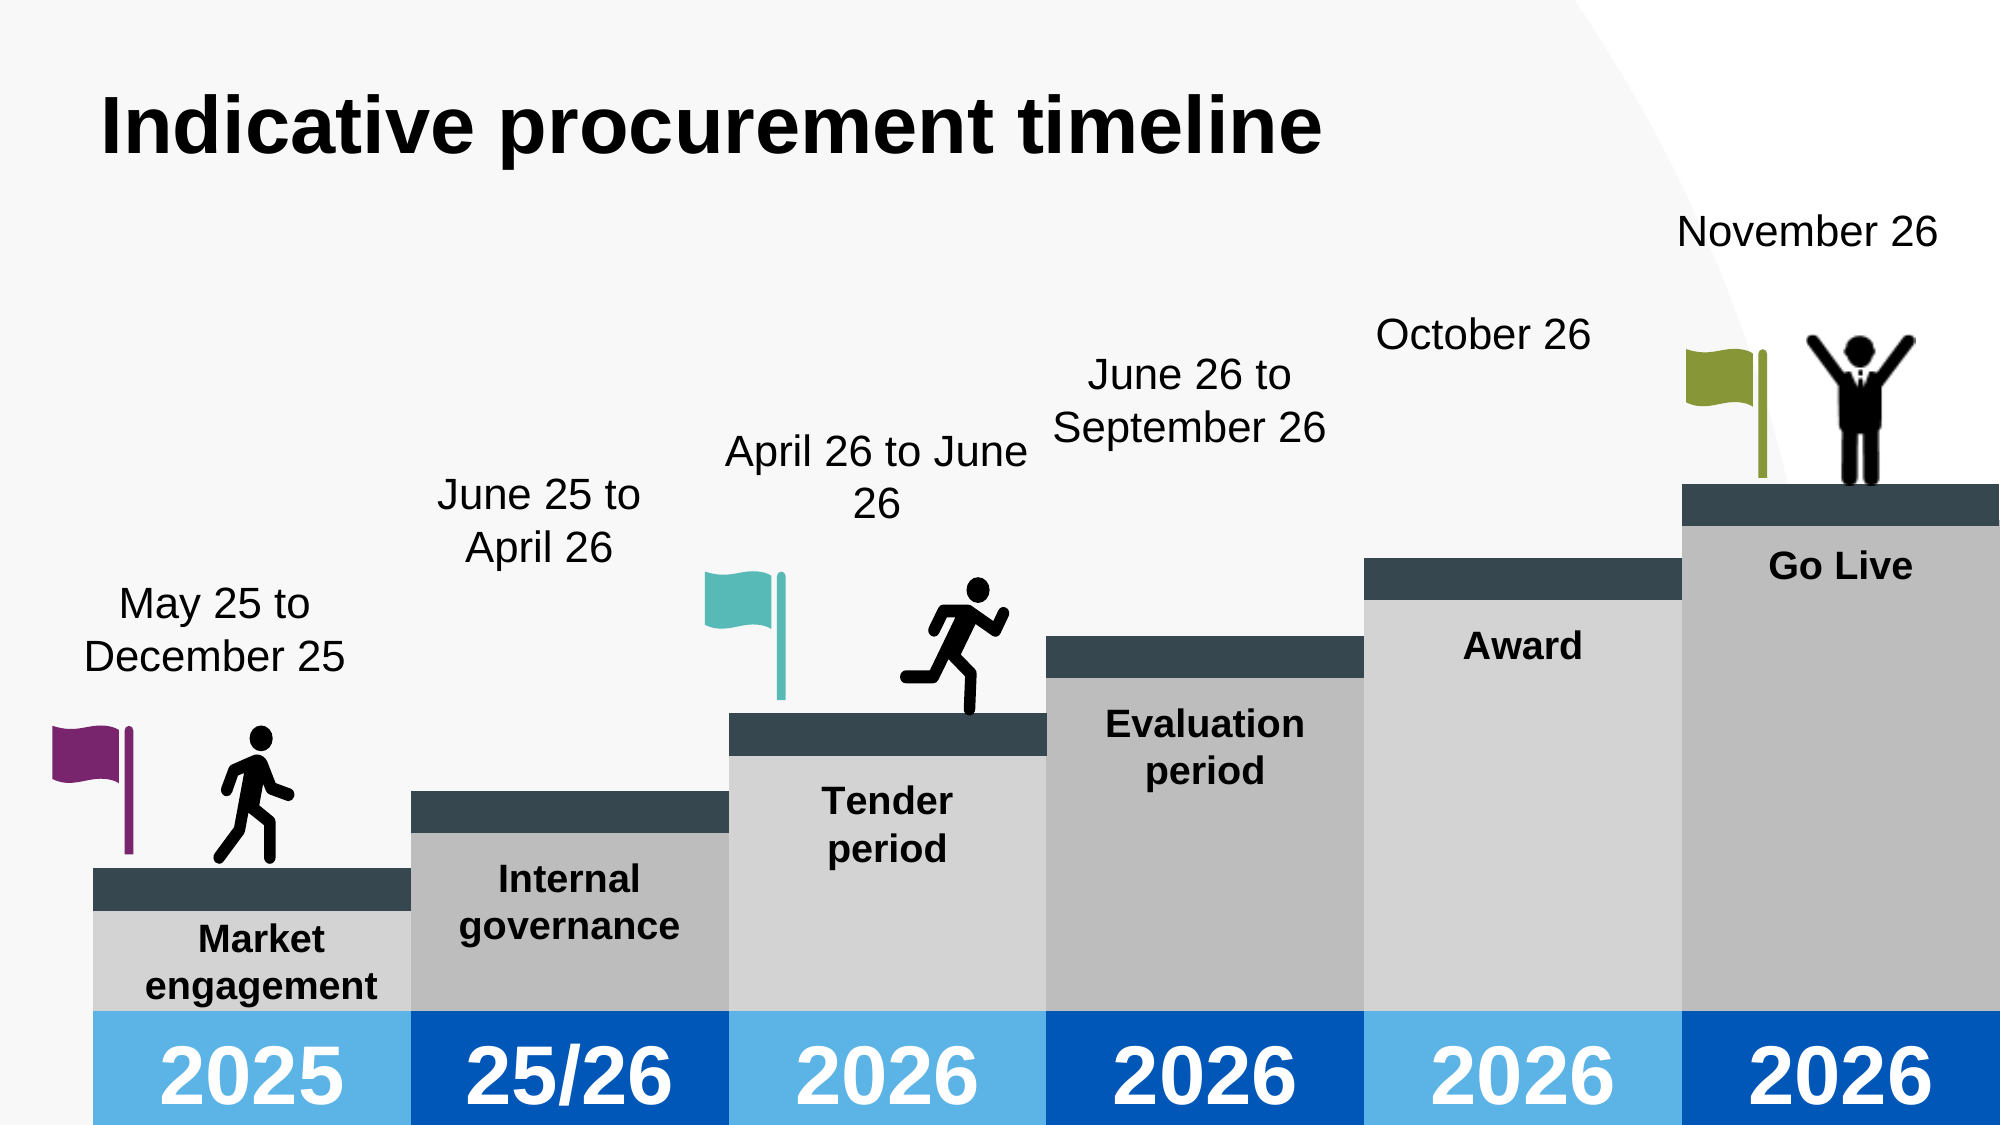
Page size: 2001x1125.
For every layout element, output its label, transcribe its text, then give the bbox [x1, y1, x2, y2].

text_box [1364, 558, 1682, 600]
text_box 2026 [1046, 1011, 1364, 1125]
text_box Go Live [1682, 520, 2000, 1011]
title Indicative procurement timeline [80, 52, 1874, 191]
text_box [704, 571, 772, 630]
text_box Tender period [729, 756, 1046, 1011]
text_box 2026 [1364, 1011, 1682, 1125]
text_box [1046, 636, 1364, 678]
text_box April 26 to June 26 [717, 408, 1036, 538]
text_box [1686, 348, 1753, 407]
text_box 2026 [729, 1011, 1046, 1125]
text_box [776, 571, 786, 701]
text_box [213, 754, 295, 864]
text_box June 25 to April 26 [419, 442, 659, 581]
text_box May 25 to December 25 [55, 551, 374, 691]
text_box [966, 577, 990, 603]
text_box November 26 [1676, 136, 1964, 266]
text_box 25/26 [411, 1011, 729, 1125]
text_box Evaluation period [1046, 678, 1364, 1011]
text_box [1758, 349, 1768, 478]
picture [1806, 334, 1916, 486]
text_box [1682, 484, 1999, 526]
text_box Award [1364, 600, 1682, 1011]
text_box 2025 [93, 1011, 411, 1125]
text_box October 26 [1364, 223, 1604, 369]
text_box [93, 868, 411, 911]
text_box [249, 725, 273, 752]
text_box 2026 [1682, 1011, 2000, 1125]
text_box June 26 to September 26 [1046, 291, 1333, 462]
text_box Market engagement [93, 911, 411, 1011]
text_box [729, 604, 1047, 756]
text_box Internal governance [411, 833, 729, 1011]
text_box [124, 725, 134, 855]
text_box [52, 725, 119, 784]
text_box [411, 791, 729, 833]
